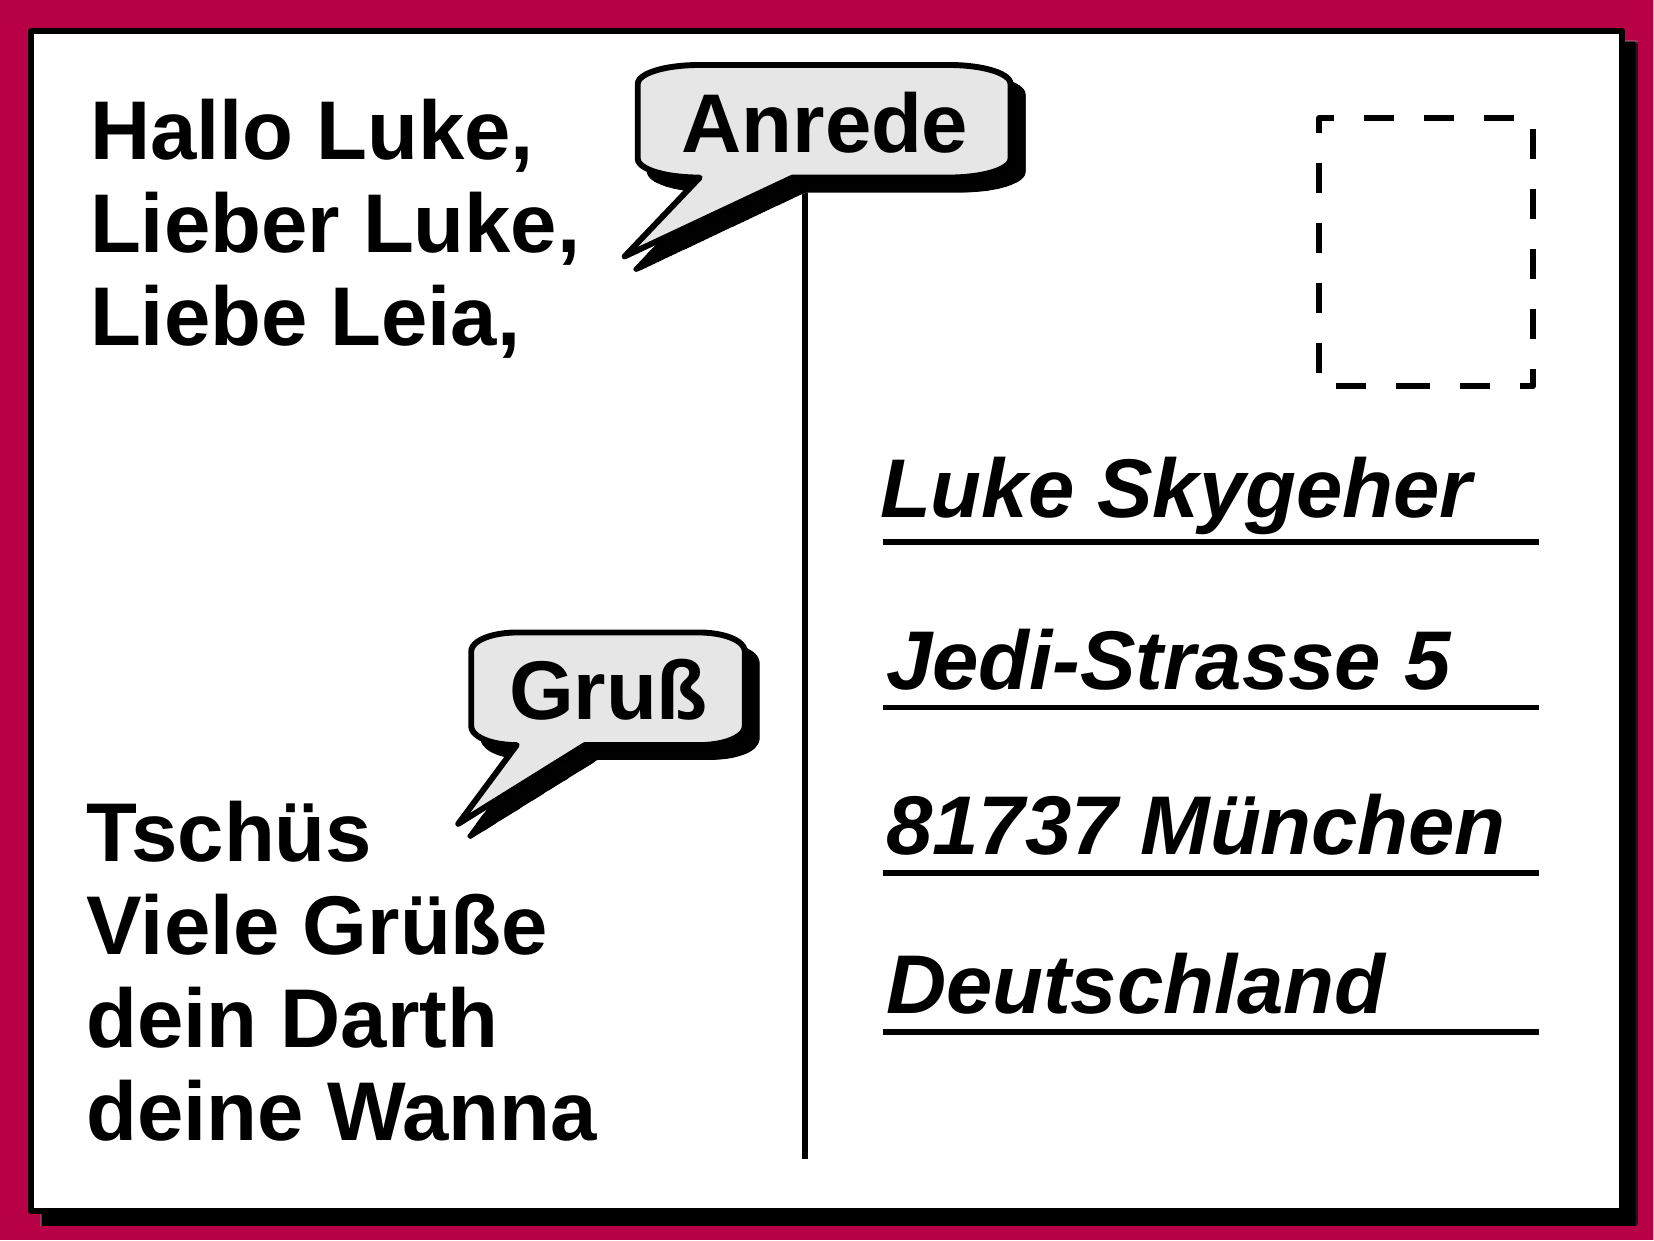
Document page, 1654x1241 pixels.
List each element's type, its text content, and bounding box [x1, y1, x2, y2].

text_box 81737 München [871, 771, 1581, 884]
text_box Gruß [478, 637, 739, 750]
text_box Jedi-Strasse 5 [871, 606, 1493, 719]
text_box [31, 31, 1623, 1212]
text_box Deutschland [871, 931, 1560, 1044]
text_box Hallo Luke, Lieber Luke, Liebe Leia, [75, 76, 769, 384]
text_box Luke Skygeher [865, 435, 1569, 548]
text_box Anrede [633, 69, 1017, 182]
text_box Tschüs Viele Grüße dein Darth deine Wanna [72, 778, 747, 1183]
